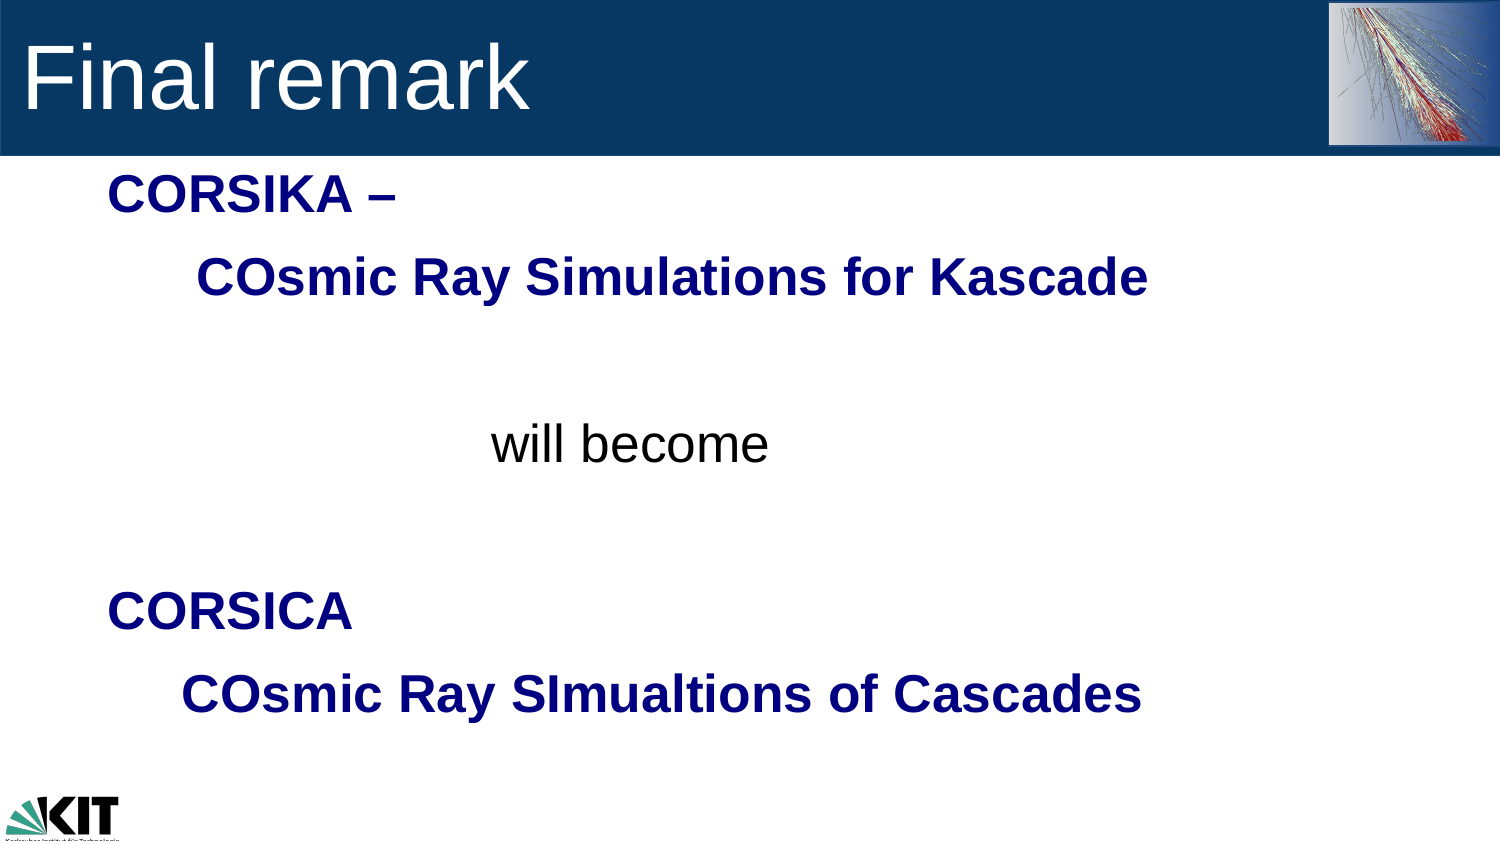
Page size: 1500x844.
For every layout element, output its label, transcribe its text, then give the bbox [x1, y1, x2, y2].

picture [5, 794, 120, 841]
list CORSIKA – COsmic Ray Simulations for Kascade will become CORSICA COsmic Ray SImualtions of Cascades [51, 164, 1449, 725]
title Final remark [21, 26, 1290, 129]
picture [1338, 8, 1490, 141]
